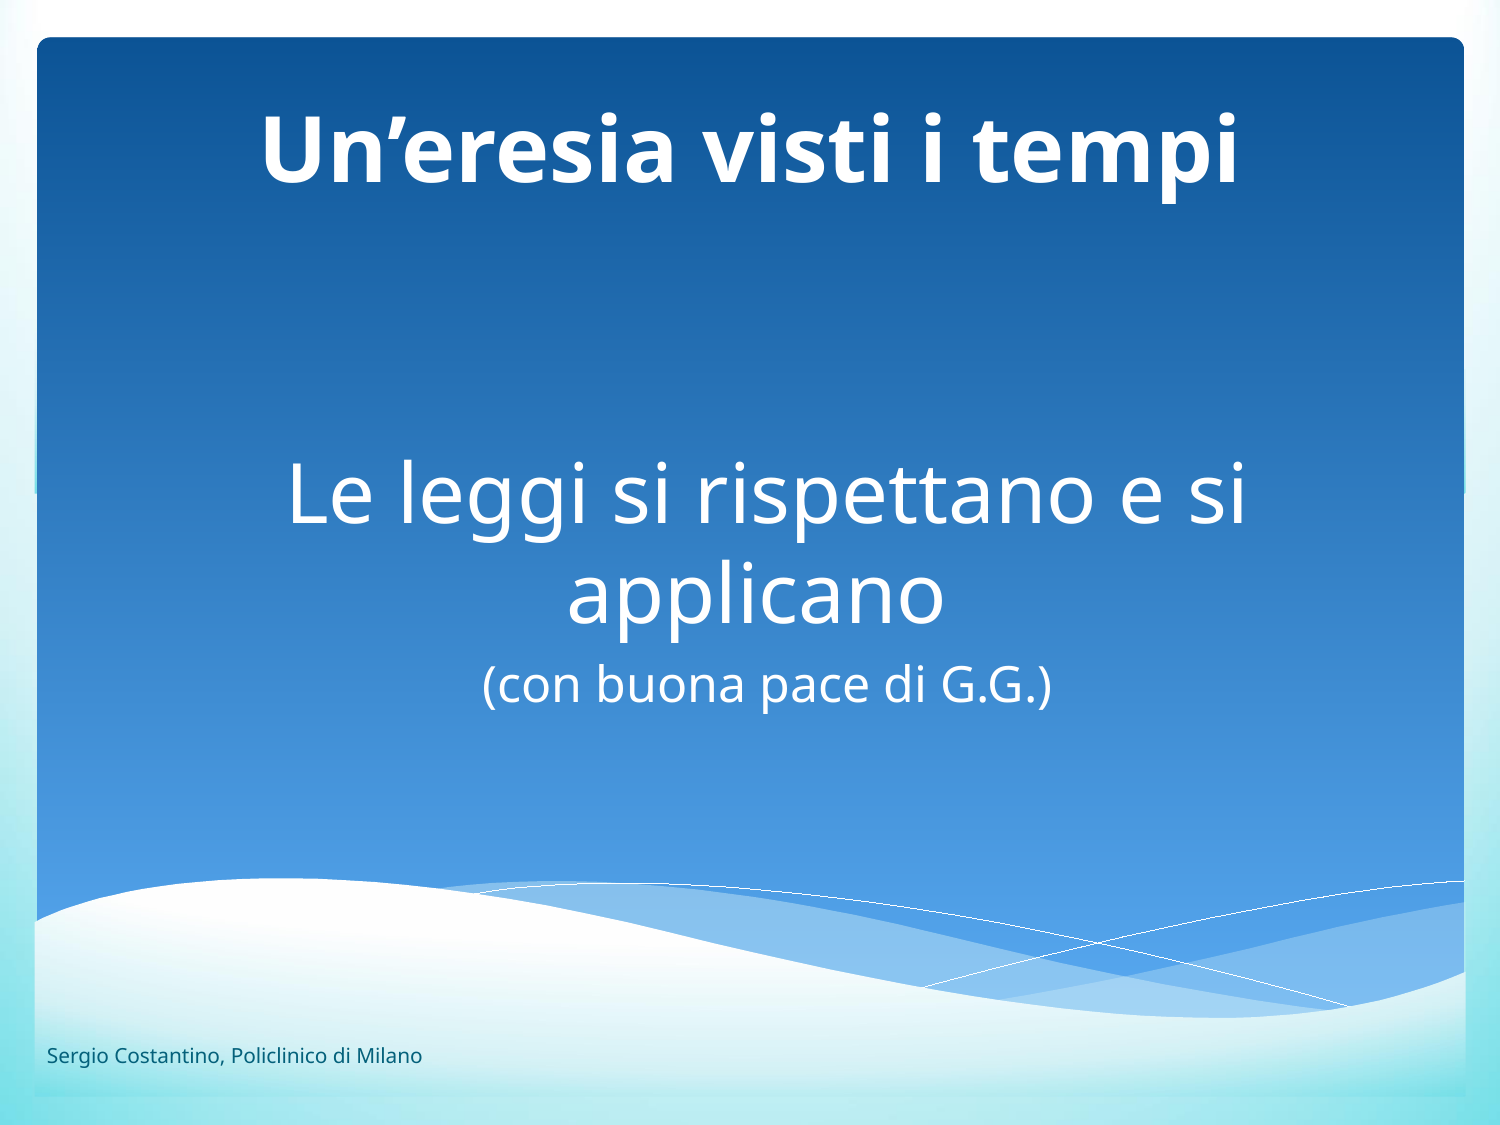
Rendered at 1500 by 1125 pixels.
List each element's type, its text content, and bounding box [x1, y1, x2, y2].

subtitle Le leggi si rispettano e si applicano (con buona pace di G.G.) [147, 432, 1388, 826]
title Un’eresia visti i tempi [112, 66, 1388, 209]
text_box Sergio Costantino, Policlinico di Milano [31, 1025, 653, 1086]
